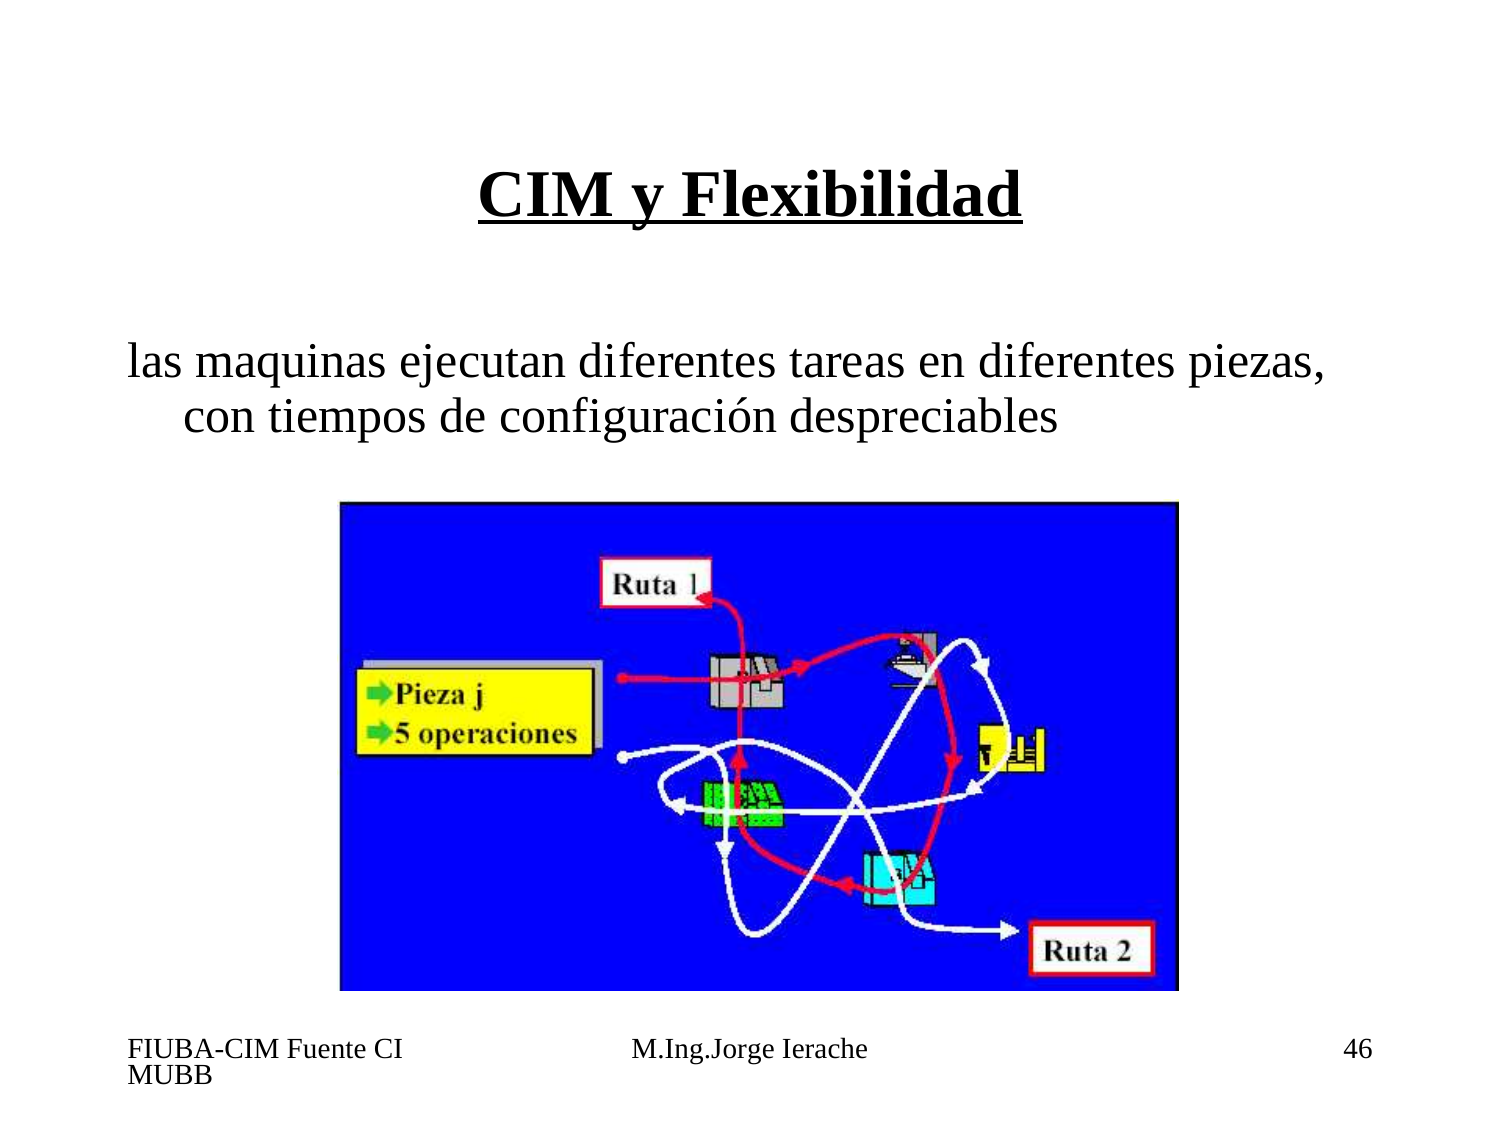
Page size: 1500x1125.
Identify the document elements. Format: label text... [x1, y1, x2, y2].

title CIM y Flexibilidad [112, 99, 1388, 288]
picture [337, 499, 1179, 991]
list las maquinas ejecutan diferentes tareas en diferentes piezas, con tiempos de configuración despreciables [112, 324, 1388, 1001]
